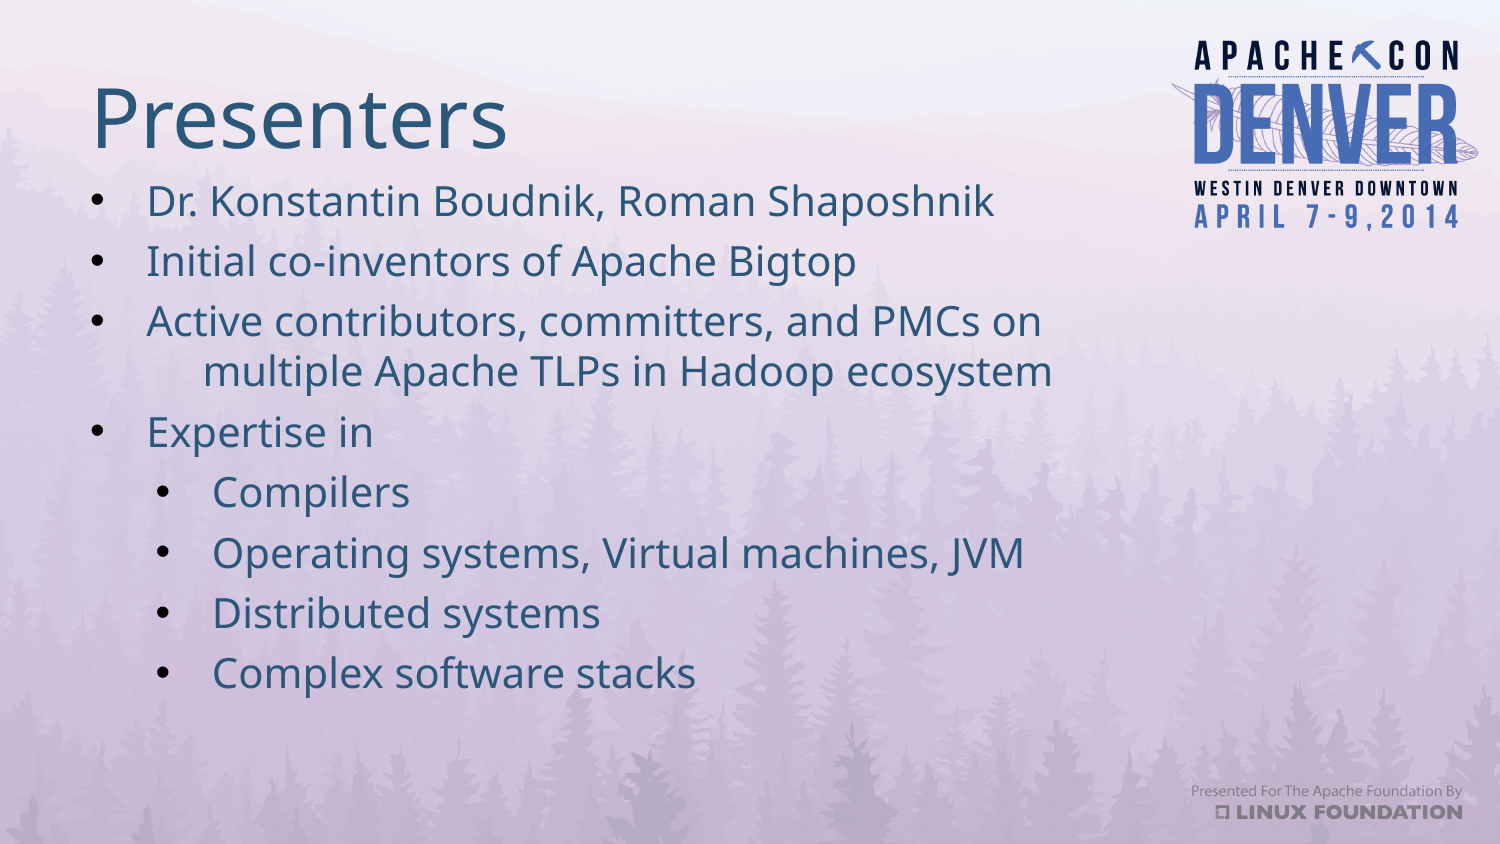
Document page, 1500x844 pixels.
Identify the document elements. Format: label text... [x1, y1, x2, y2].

text_box Presenters [75, 57, 1116, 158]
picture [0, 0, 1500, 844]
text_box Dr. Konstantin Boudnik, Roman Shaposhnik Initial co-inventors of Apache Bigtop Active contributors, committers, and PMCs on multiple Apache TLPs in Hadoop ecosystem Expertise in Compilers Operating systems, Virtual machines, JVM Distributed systems Complex software stacks [75, 166, 1141, 239]
